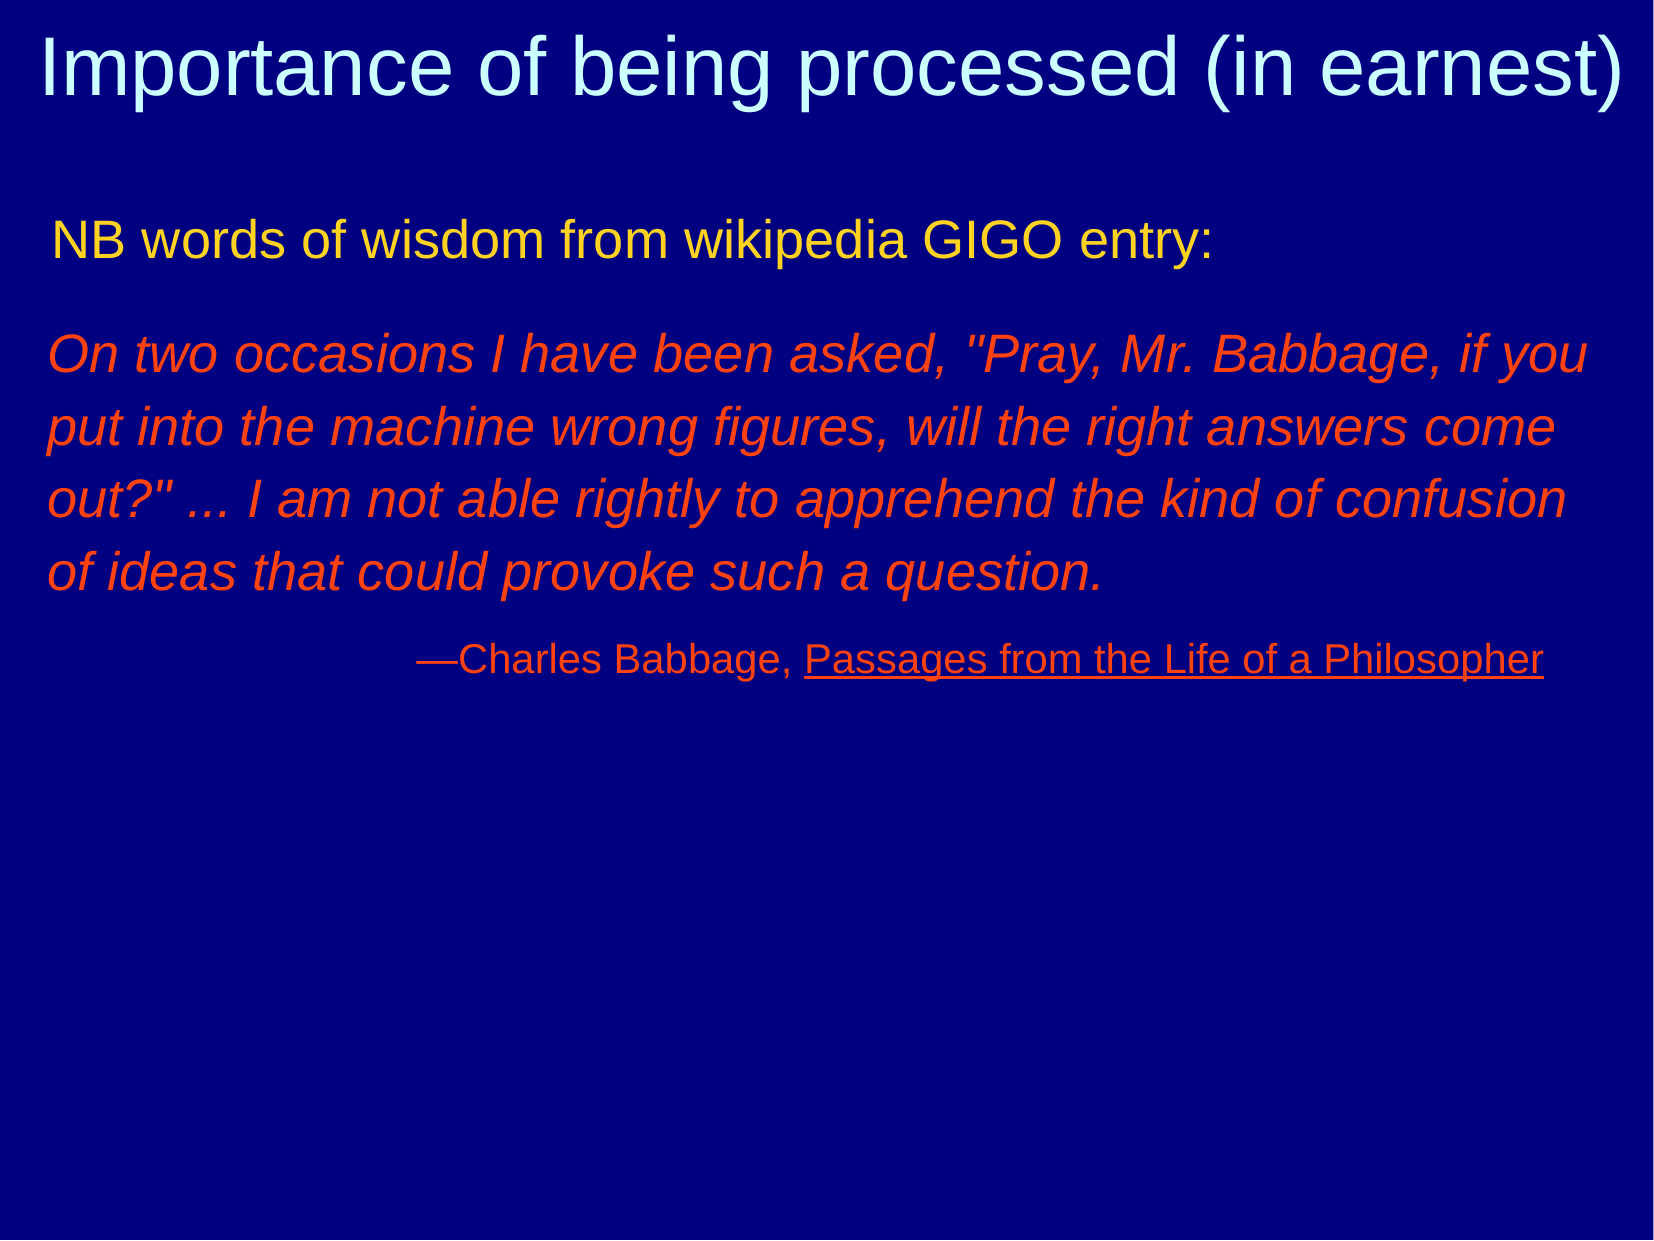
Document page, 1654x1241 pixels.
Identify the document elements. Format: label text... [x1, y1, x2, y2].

text_box On two occasions I have been asked, "Pray, Mr. Babbage, if you put into the machine wrong figures, will the right answers come out?" ... I am not able rightly to apprehend the kind of confusion of ideas that could provoke such a question. —Charles Babbage, Passages from the Life of a Philosopher [32, 304, 1627, 691]
text_box NB words of wisdom from wikipedia GIGO entry: [36, 187, 1231, 278]
title Importance of being processed (in earnest) [22, 0, 1642, 151]
